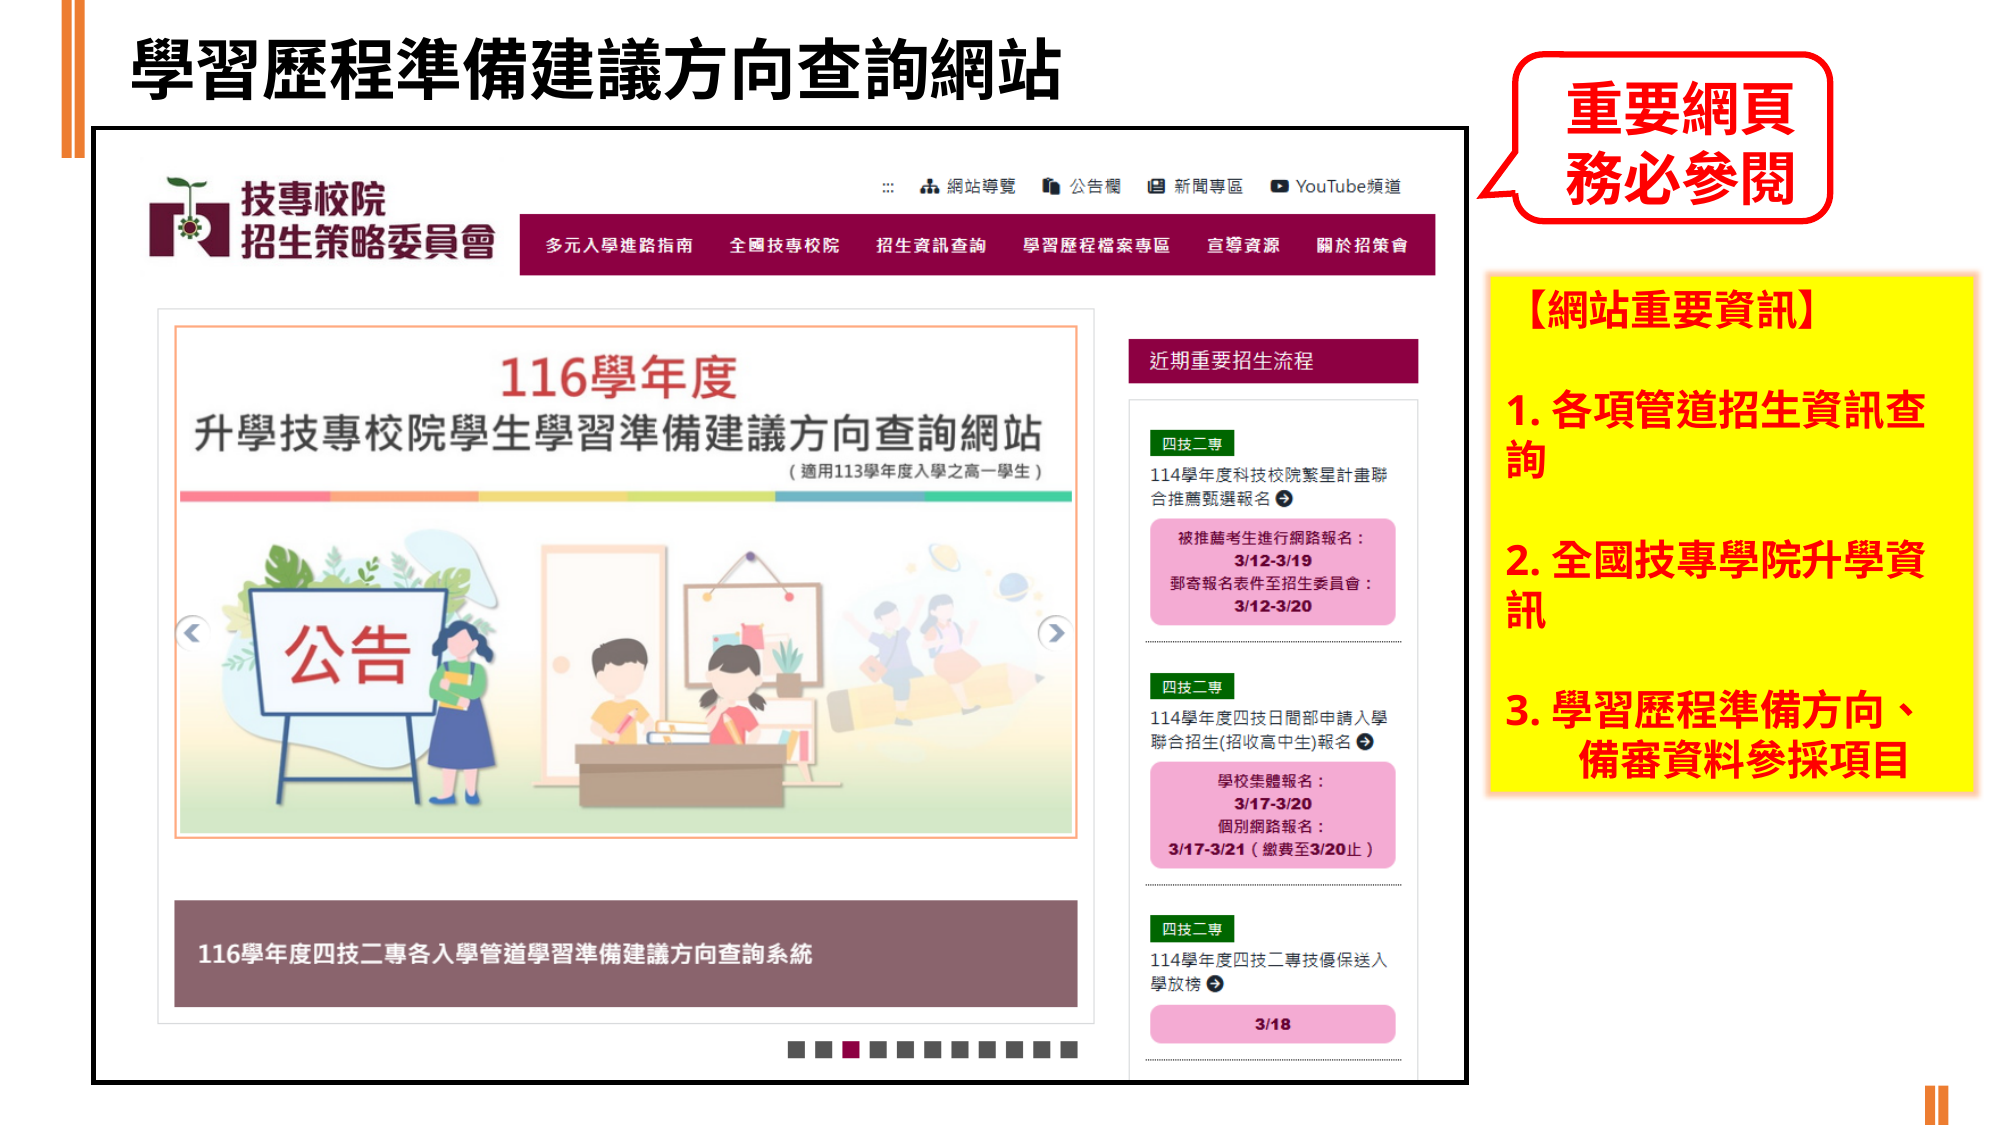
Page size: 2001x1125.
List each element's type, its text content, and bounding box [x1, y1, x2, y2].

text_box 【網站重要資訊】 1.各項管道招生資訊查詢 2.全國技專學院升學資訊 3.學習歷程準備方向、 備審資料參採項目 [1490, 276, 1974, 792]
text_box 重要網頁 務必參閱 [1550, 64, 1814, 218]
picture [95, 130, 1465, 1081]
list 學習歷程準備建議方向查詢網站 [114, 29, 1415, 118]
